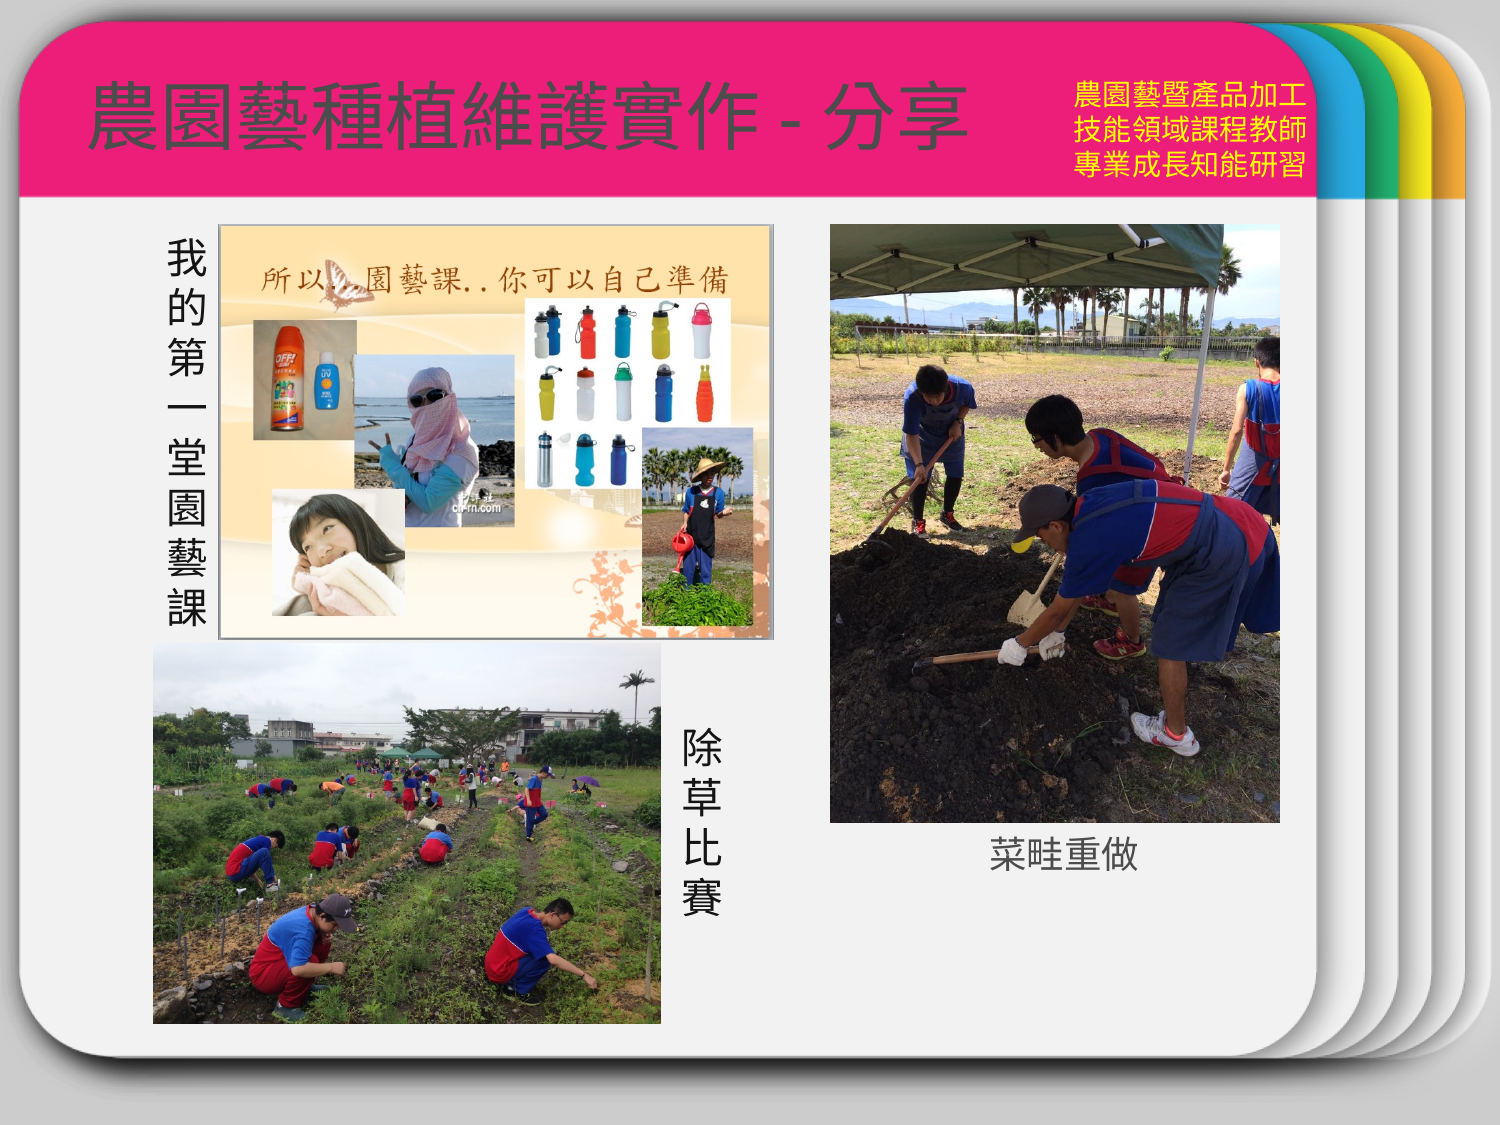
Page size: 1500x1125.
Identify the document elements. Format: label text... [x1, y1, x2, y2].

text_box 我的第一堂園藝課 [151, 224, 219, 644]
text_box 農園藝種植維護實作-分享 [70, 62, 1010, 169]
text_box 農園藝暨產品加工技能領域課程教師專業成長知能研習 [1058, 68, 1344, 190]
text_box 除草比賽 [666, 714, 734, 932]
text_box 菜畦重做 [974, 823, 1188, 884]
picture [0, 0, 1500, 1125]
